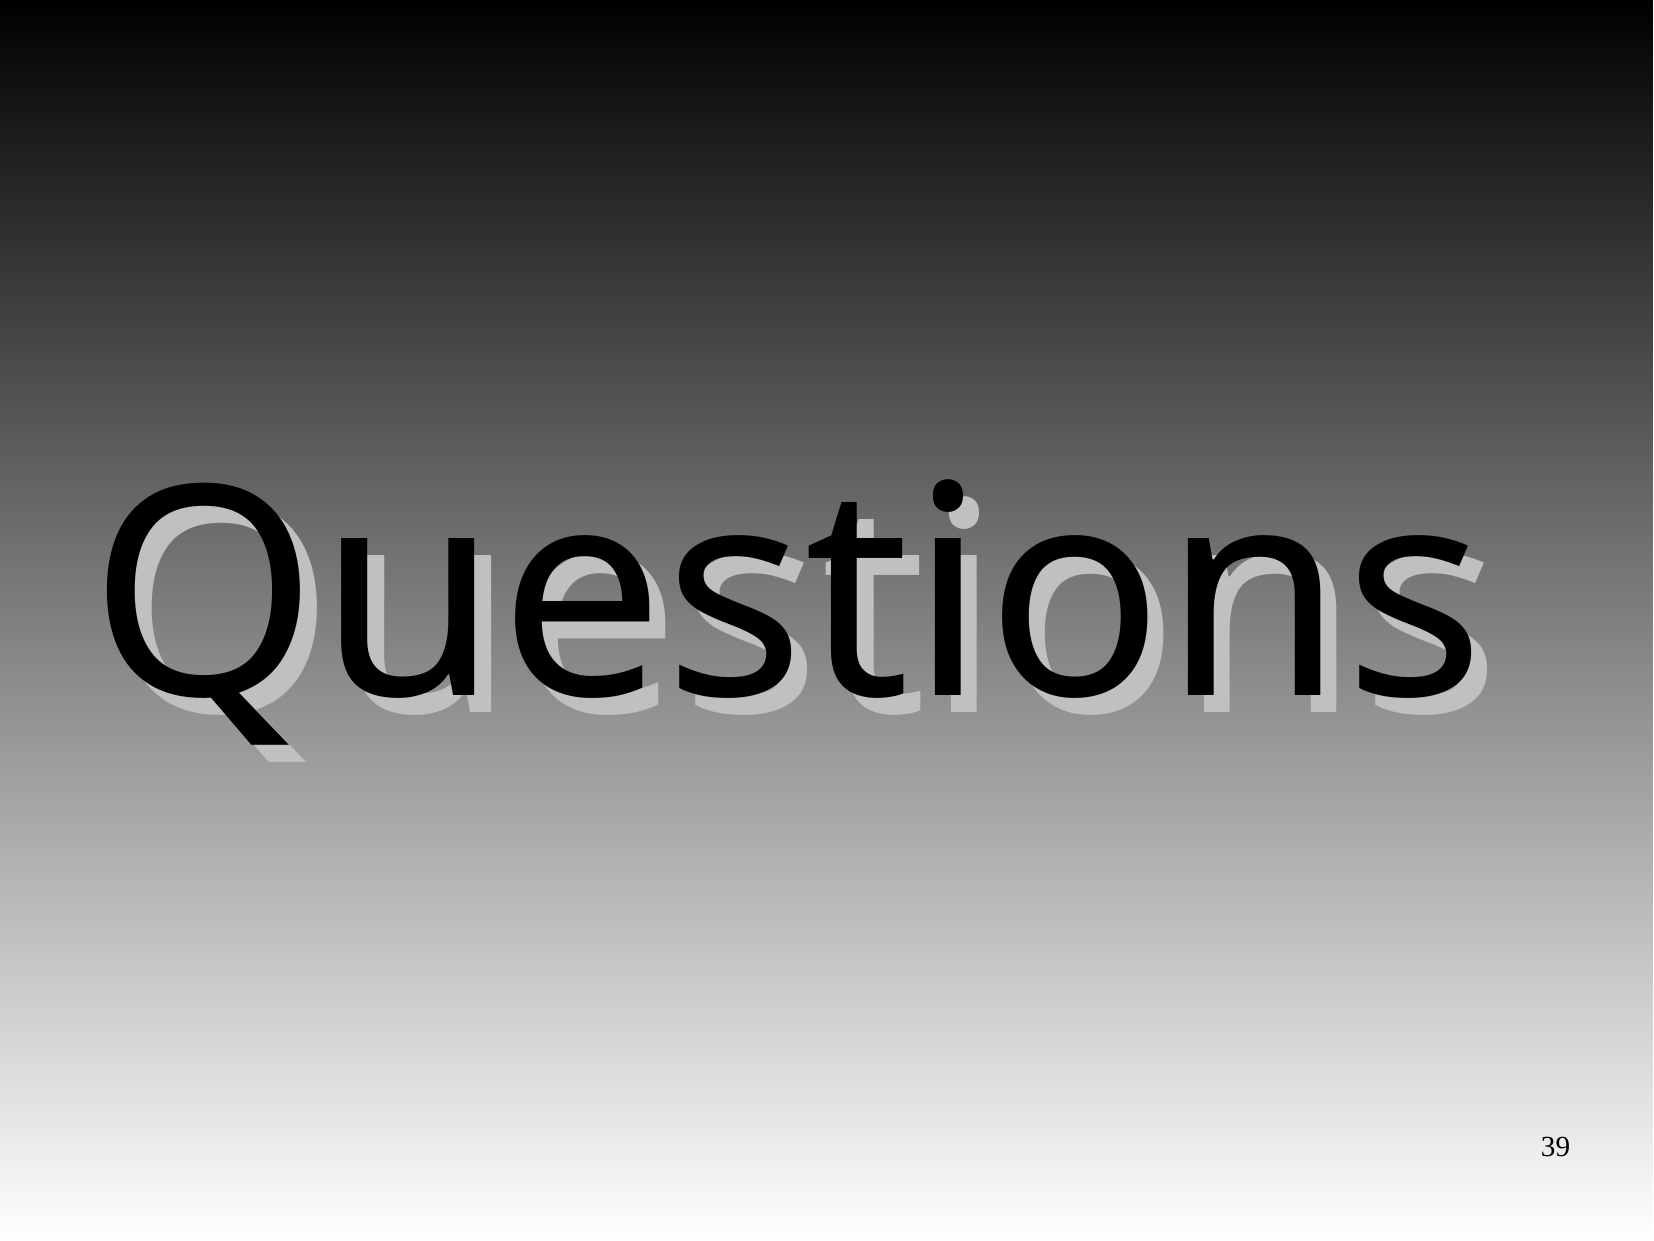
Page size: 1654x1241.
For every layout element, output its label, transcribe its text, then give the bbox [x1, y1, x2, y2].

text_box Questions [75, 375, 1580, 863]
